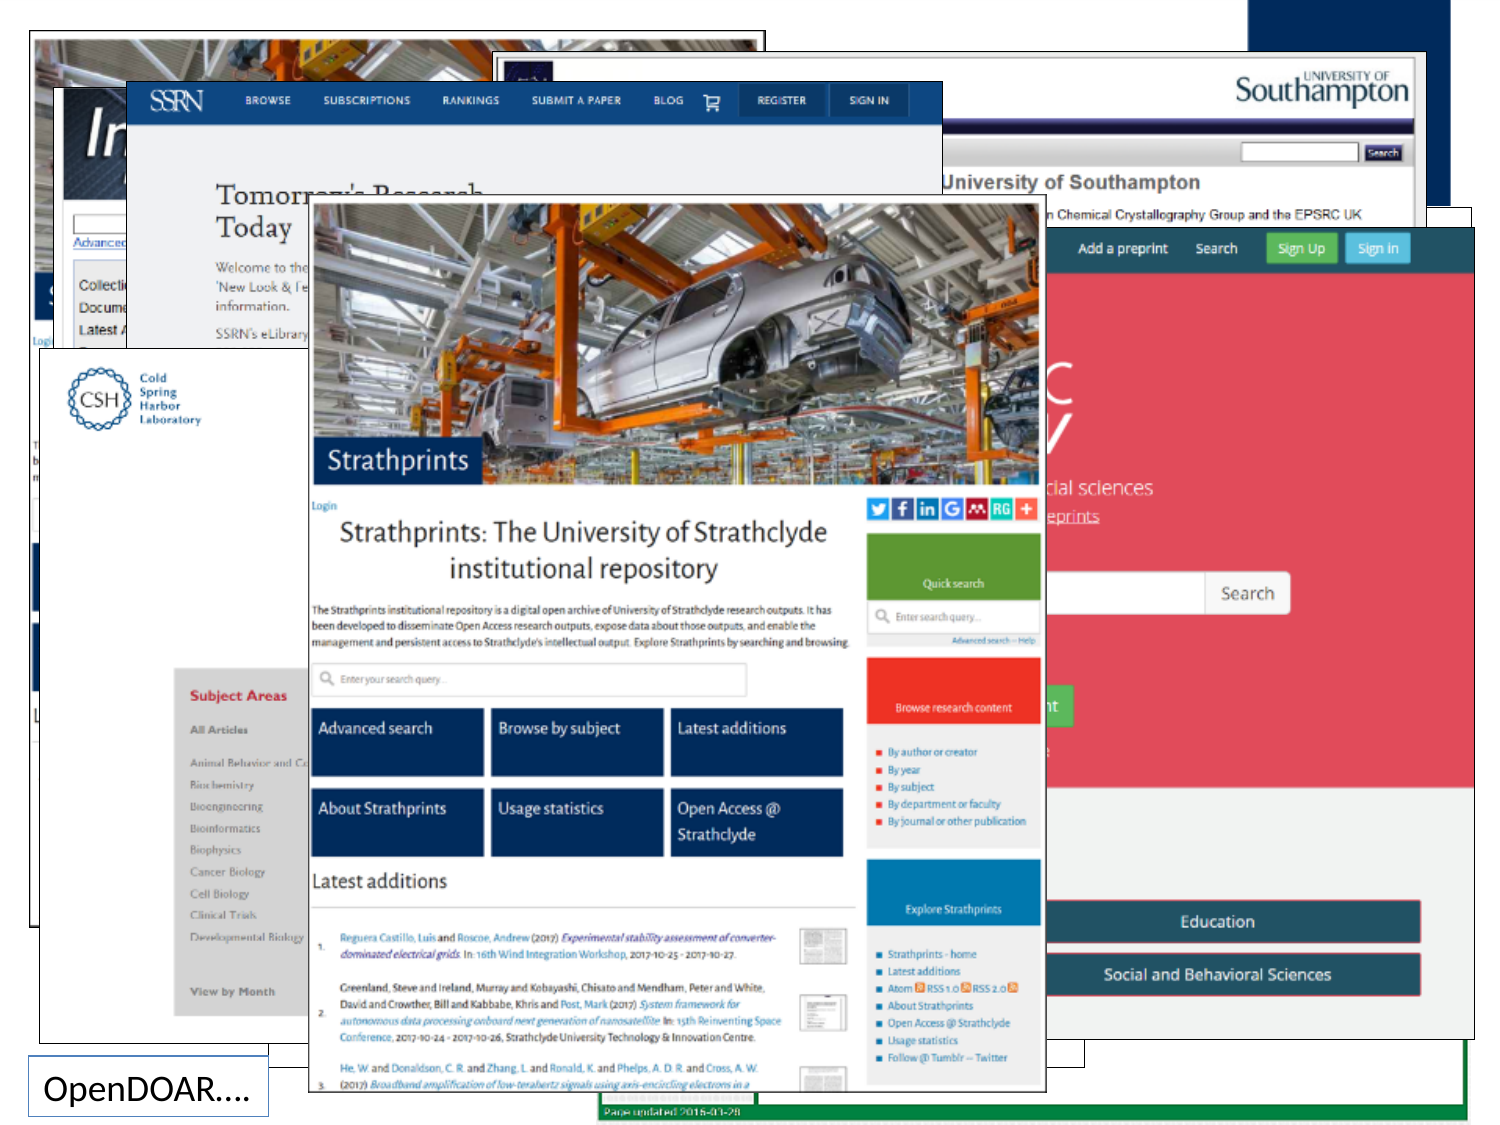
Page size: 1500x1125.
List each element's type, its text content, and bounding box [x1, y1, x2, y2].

text_box OpenDOAR…. [28, 1056, 269, 1117]
picture [29, 30, 1475, 1125]
